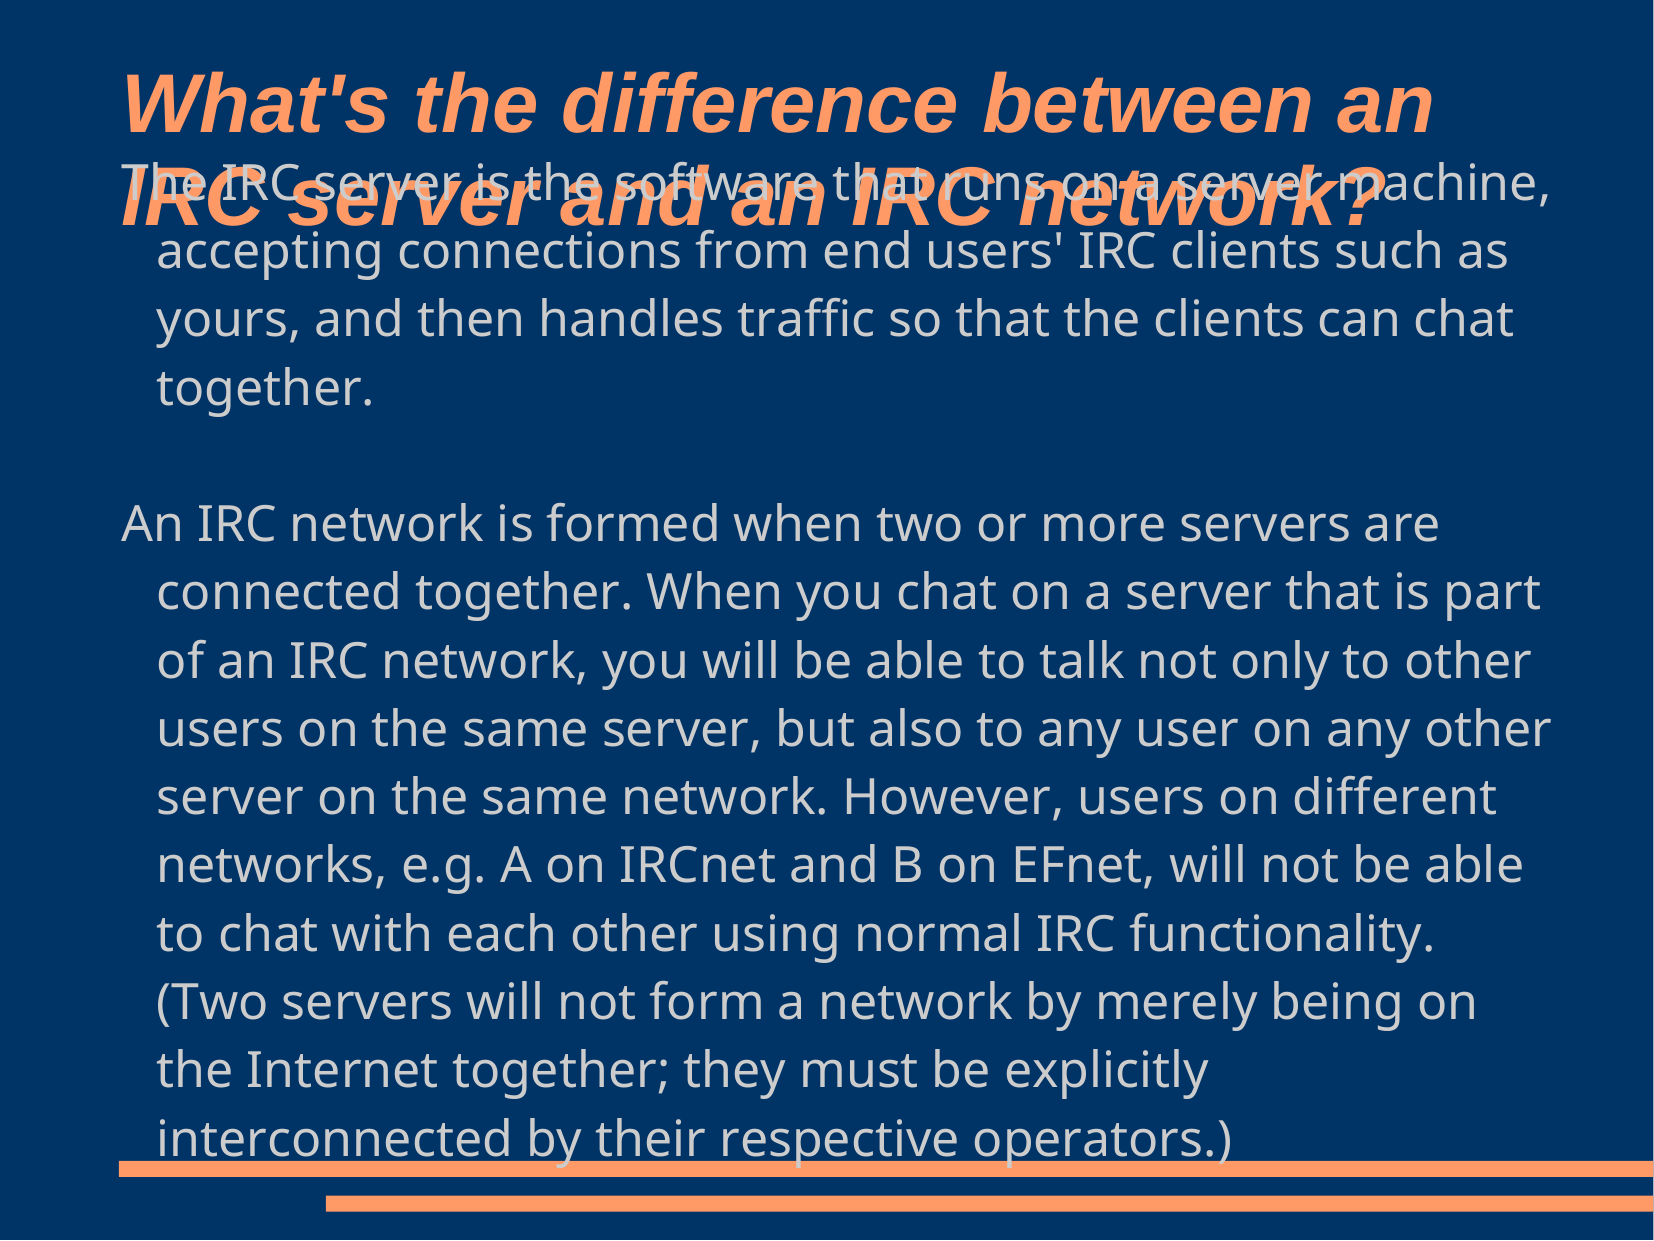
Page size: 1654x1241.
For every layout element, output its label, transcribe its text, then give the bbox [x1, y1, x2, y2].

subtitle The IRC server is the software that runs on a server machine, accepting connections from end users' IRC clients such as yours, and then handles traffic so that the clients can chat together. An IRC network is formed when two or more servers are connected together. When you chat on a server that is part of an IRC network, you will be able to talk not only to other users on the same server, but also to any user on any other server on the same network. However, users on different networks, e.g. A on IRCnet and B on EFnet, will not be able to chat with each other using normal IRC functionality. (Two servers will not form a network by merely being on the Internet together; they must be explicitly interconnected by their respective operators.) [121, 299, 1561, 1155]
title What's the difference between an IRC server and an IRC network? [121, 46, 1534, 254]
